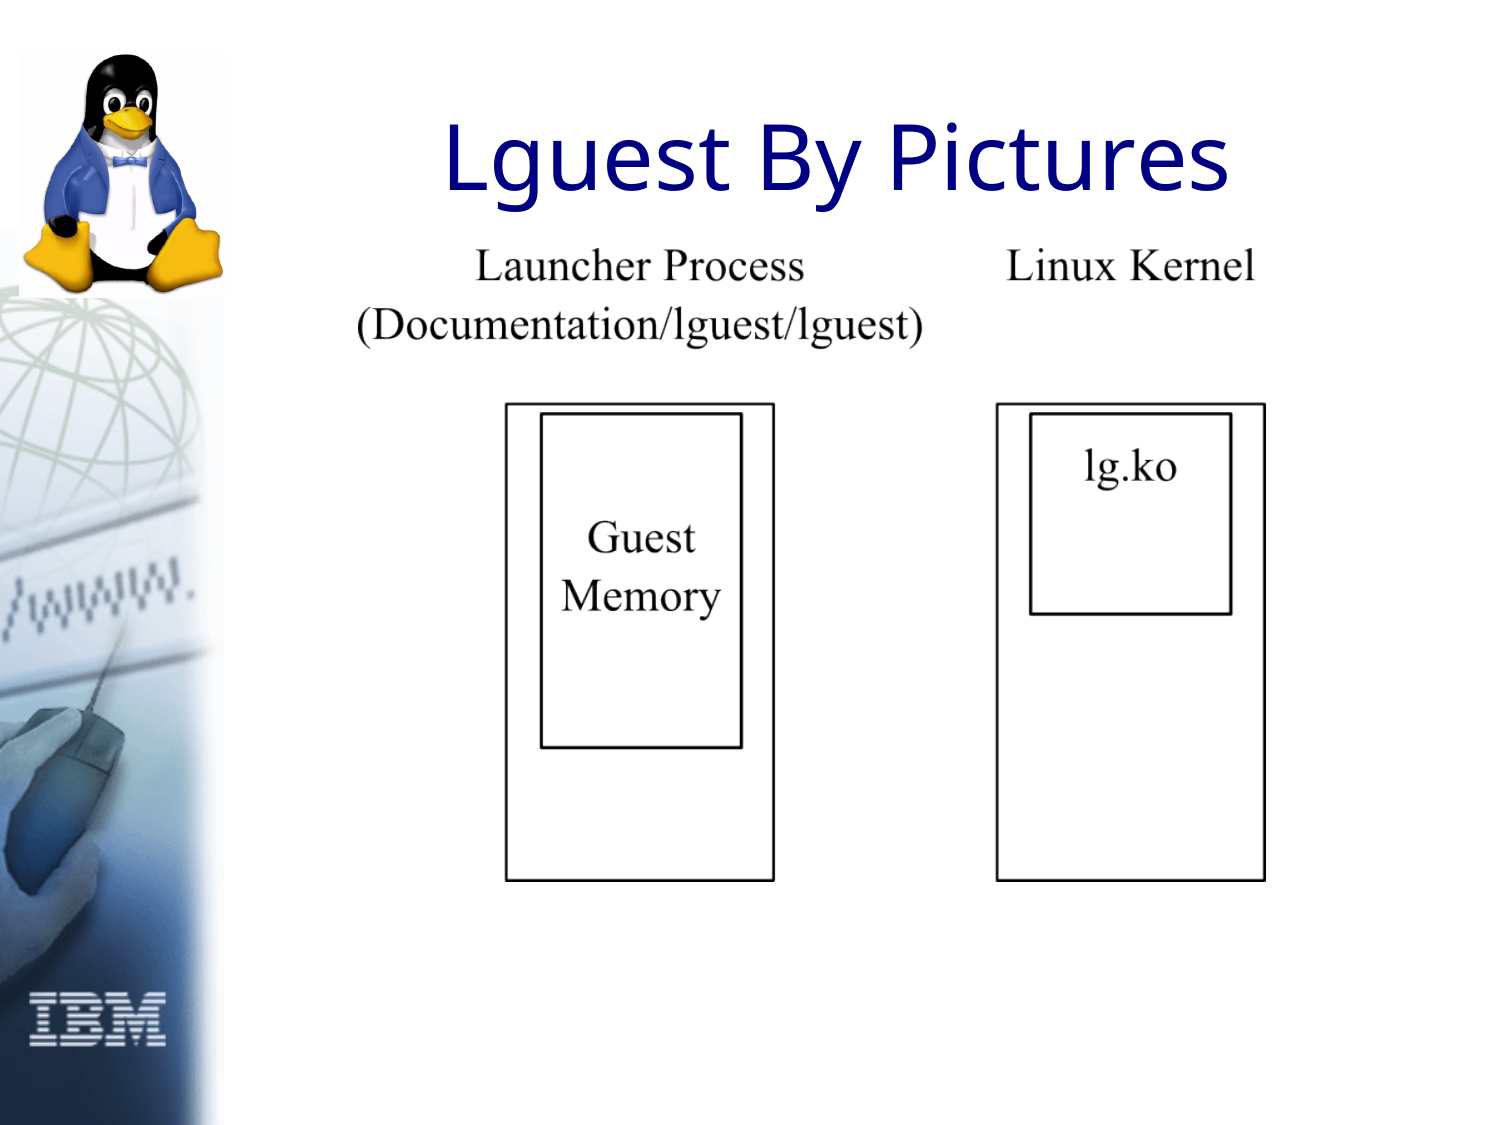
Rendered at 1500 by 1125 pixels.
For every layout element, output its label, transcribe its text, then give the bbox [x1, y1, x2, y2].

title Lguest By Pictures [262, 37, 1413, 273]
picture [358, 248, 1266, 882]
